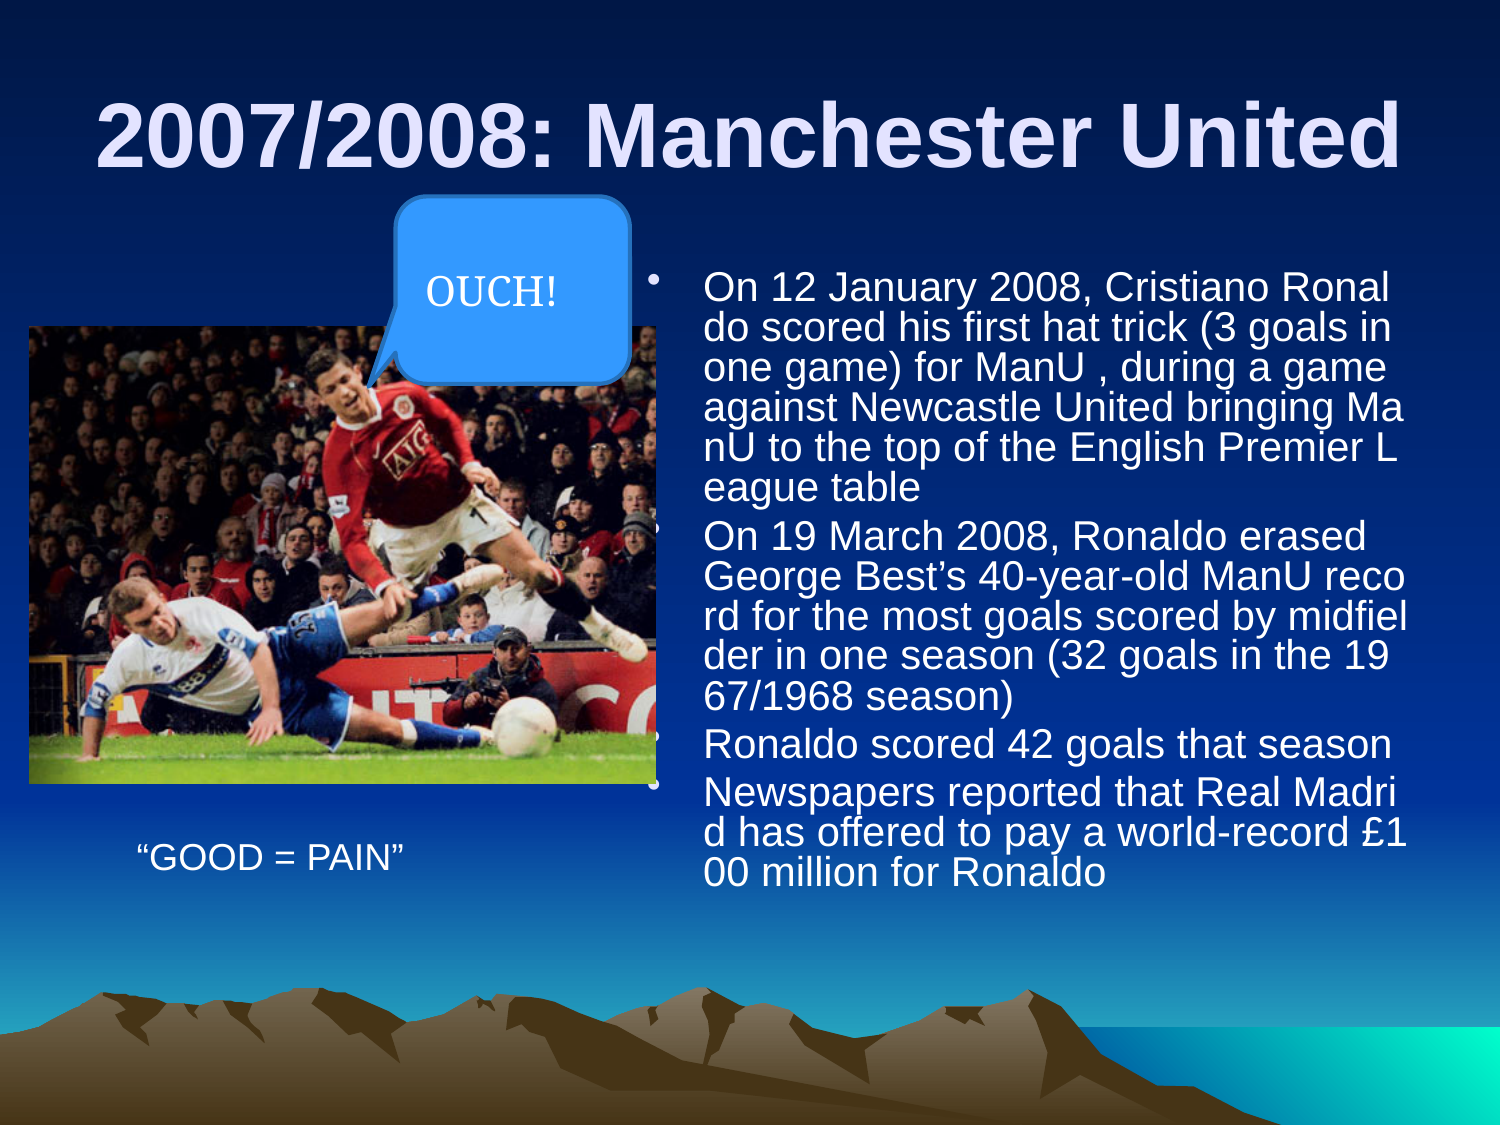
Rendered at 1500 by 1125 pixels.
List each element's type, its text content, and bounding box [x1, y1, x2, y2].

picture [29, 326, 656, 784]
title 2007/2008: Manchester United [75, 37, 1425, 225]
list On 12 January 2008, Cristiano Ronaldo scored his first hat trick (3 goals in one game) for ManU , during a game against Newcastle United bringing ManU to the top of the English Premier League table On 19 March 2008, Ronaldo erased George Best’s 40-year-old ManU record for the most goals scored by midfielder in one season (32 goals in the 1967/1968 season) Ronaldo scored 42 goals that season Newspapers reported that Real Madrid has offered to pay a world-record £100 million for Ronaldo [631, 262, 1425, 1000]
text_box OUCH! [410, 257, 610, 323]
text_box “GOOD = PAIN” [121, 825, 420, 886]
text_box [368, 196, 630, 387]
